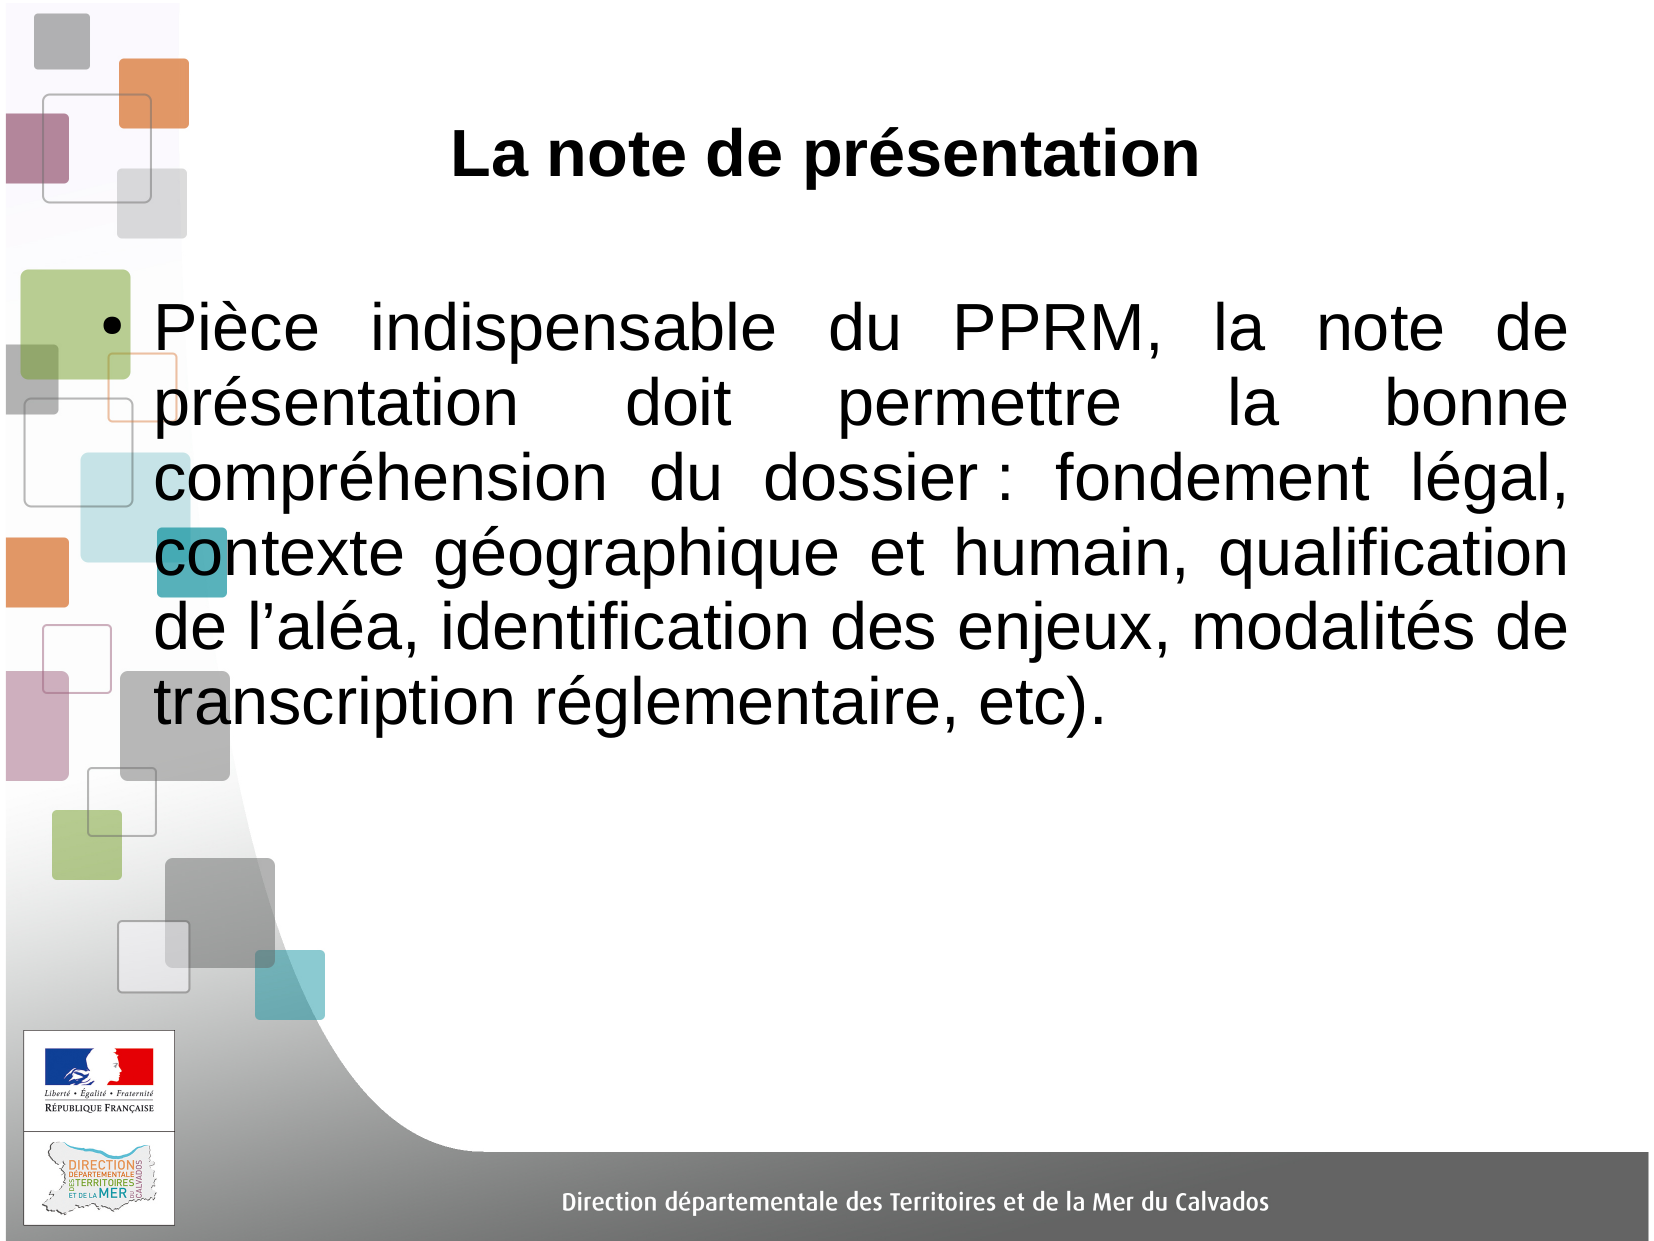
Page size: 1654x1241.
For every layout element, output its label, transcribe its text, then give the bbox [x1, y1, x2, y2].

list Pièce indispensable du PPRM, la note de présentation doit permettre la bonne compréhension du dossier : fondement légal, contexte géographique et humain, qualification de l’aléa, identification des enjeux, modalités de transcription réglementaire, etc). [82, 290, 1571, 1010]
title La note de présentation [82, 49, 1571, 257]
picture [5, 3, 1654, 1241]
